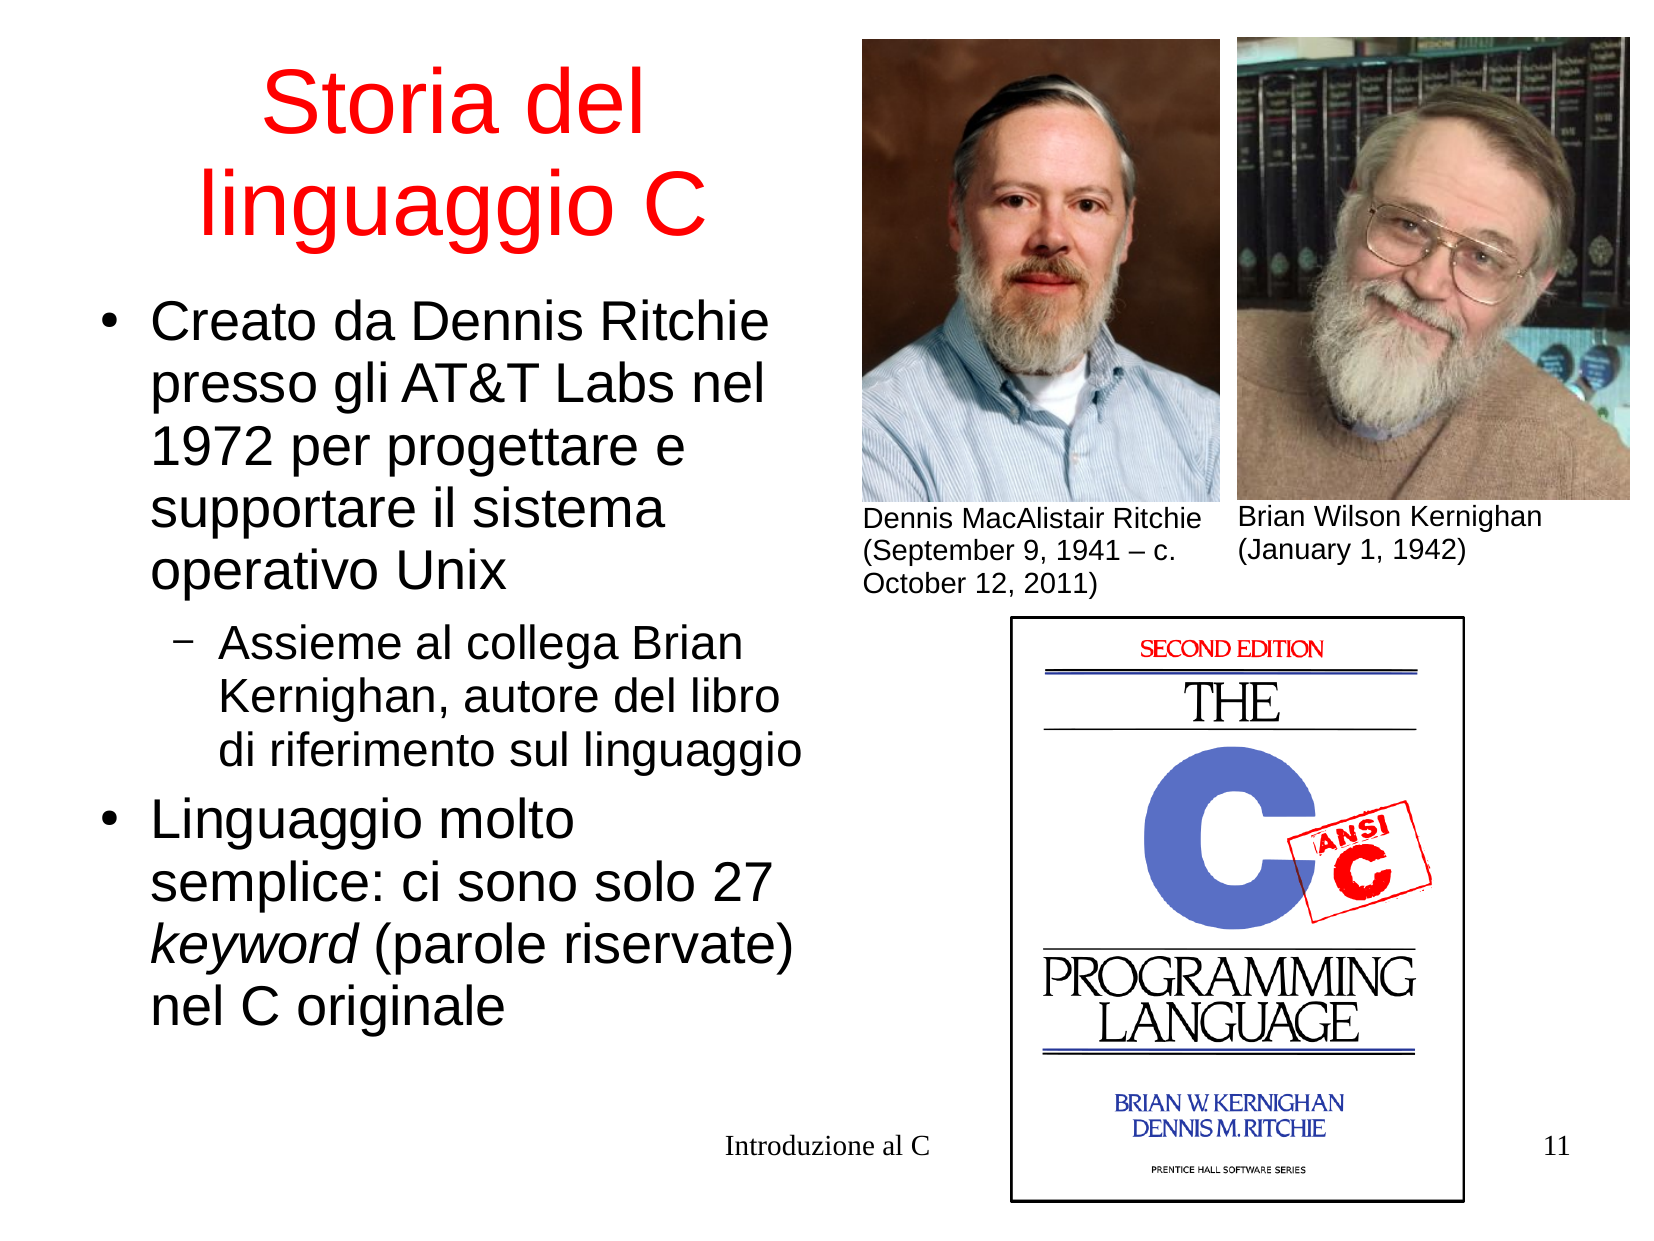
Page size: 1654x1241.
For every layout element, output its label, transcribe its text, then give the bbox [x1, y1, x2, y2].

list Creato da Dennis Ritchie presso gli AT&T Labs nel 1972 per progettare e supportare il sistema operativo Unix Assieme al collega Brian Kernighan, autore del libro di riferimento sul linguaggio Linguaggio molto semplice: ci sono solo 27 keyword (parole riservate) nel C originale [82, 290, 809, 1088]
picture [1012, 618, 1463, 1201]
picture [1237, 37, 1630, 500]
text_box Dennis MacAlistair Ritchie (September 9, 1941 – c. October 12, 2011) [862, 501, 1238, 601]
text_box Brian Wilson Kernighan (January 1, 1942) [1237, 499, 1613, 566]
title Storia del linguaggio C [82, 49, 826, 257]
picture [862, 39, 1220, 502]
